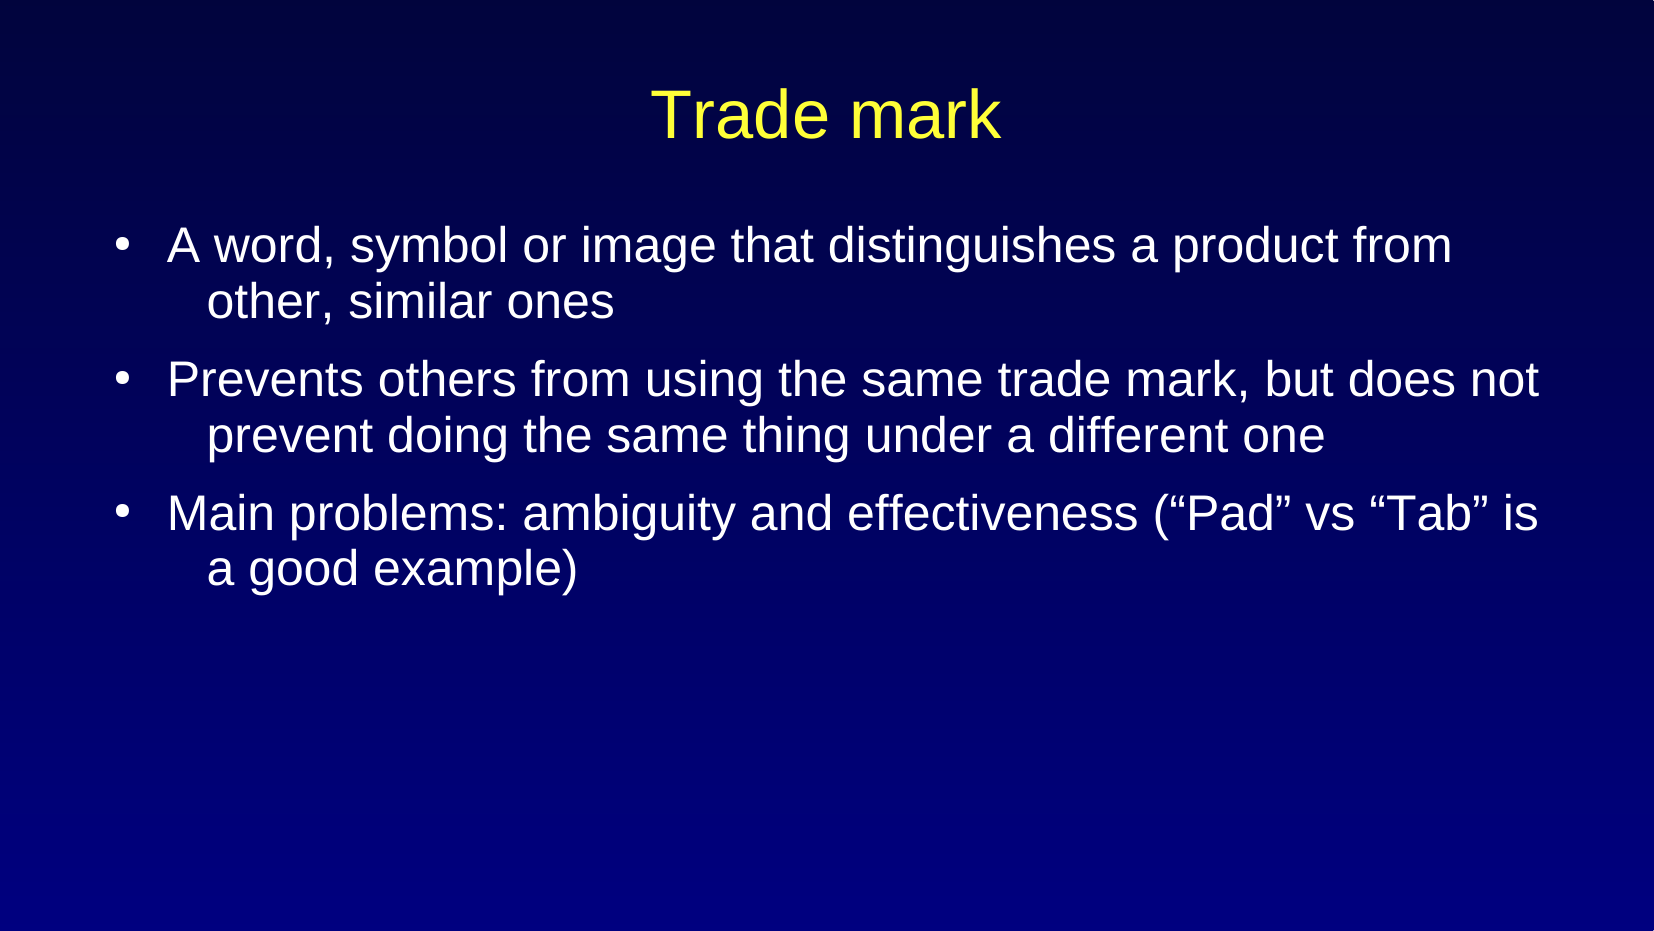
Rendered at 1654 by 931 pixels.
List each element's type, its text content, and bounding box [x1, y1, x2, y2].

title Trade mark [82, 37, 1571, 193]
list A word, symbol or image that distinguishes a product from other, similar ones Prevents others from using the same trade mark, but does not prevent doing the same thing under a different one Main problems: ambiguity and effectiveness (“Pad” vs “Tab” is a good example) [82, 217, 1571, 758]
